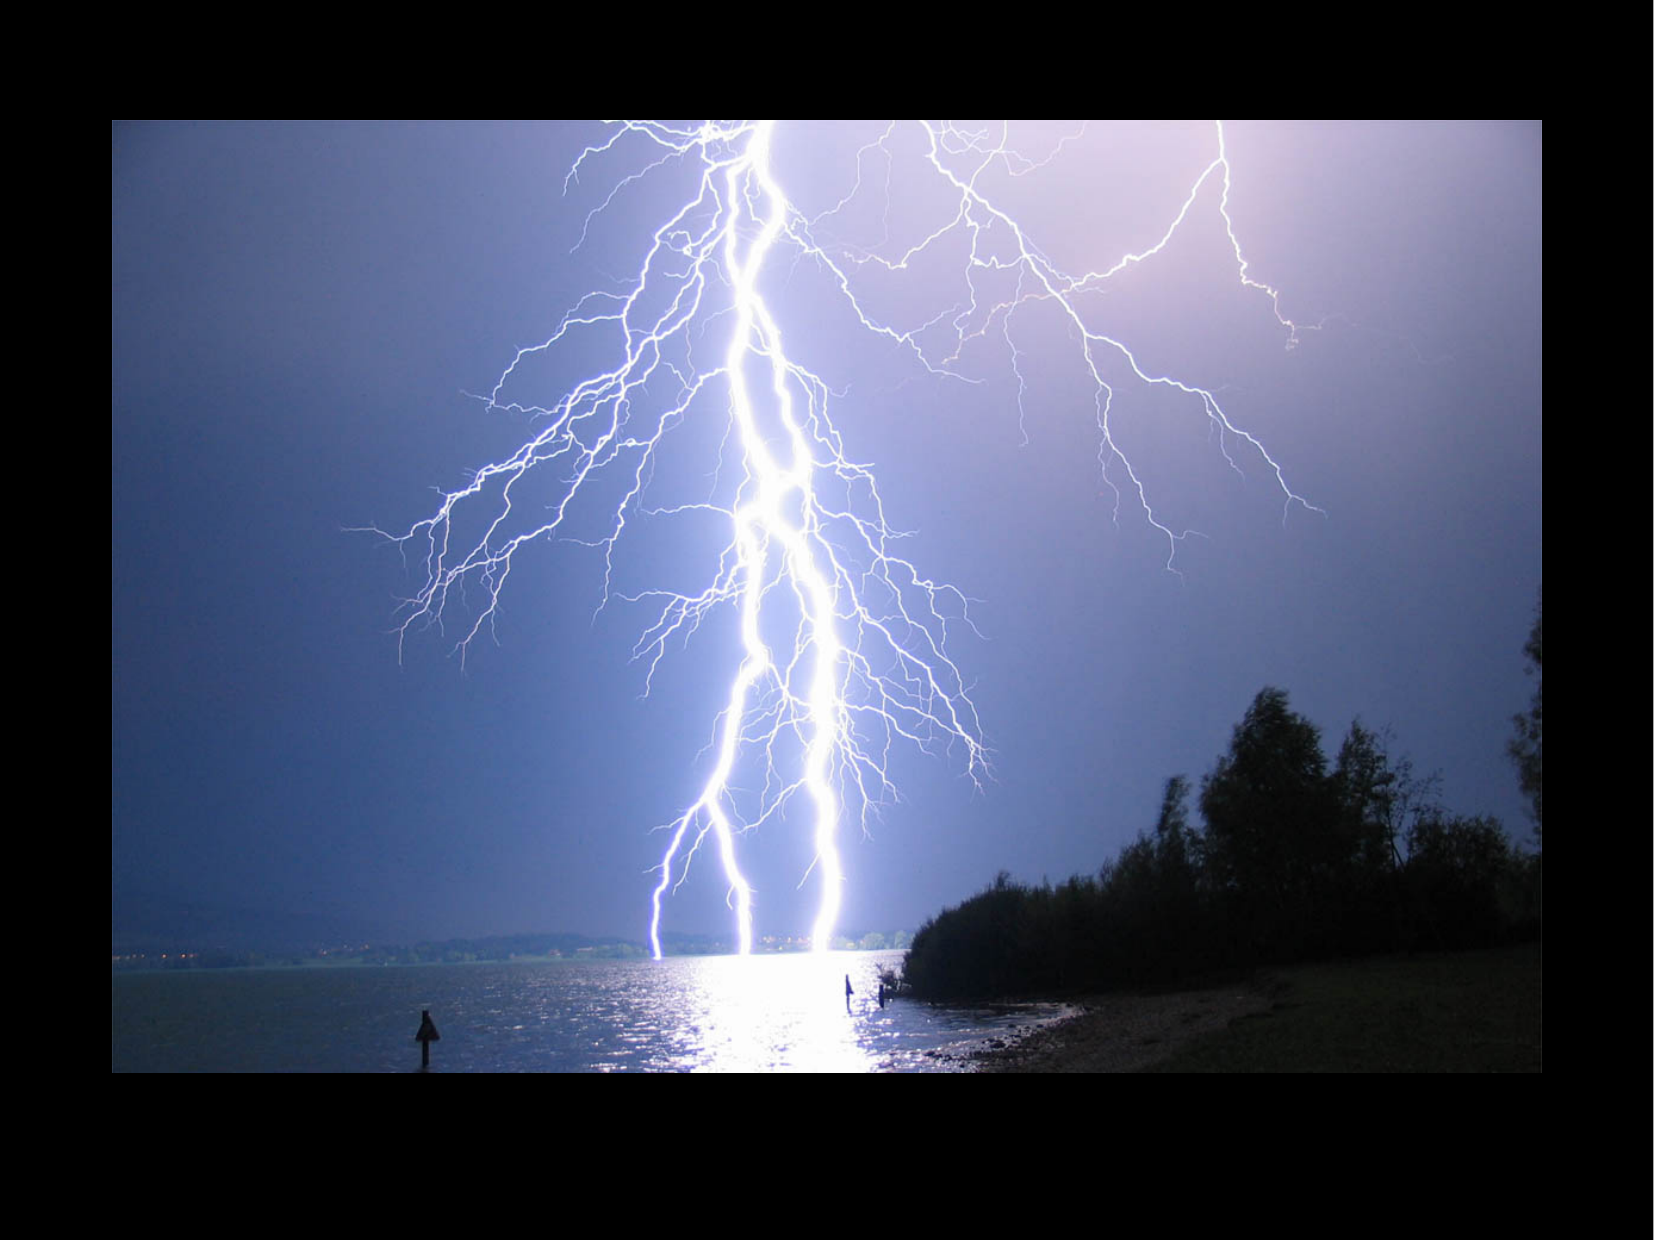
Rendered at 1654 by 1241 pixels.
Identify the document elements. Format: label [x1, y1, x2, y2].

picture [112, 120, 1542, 1073]
